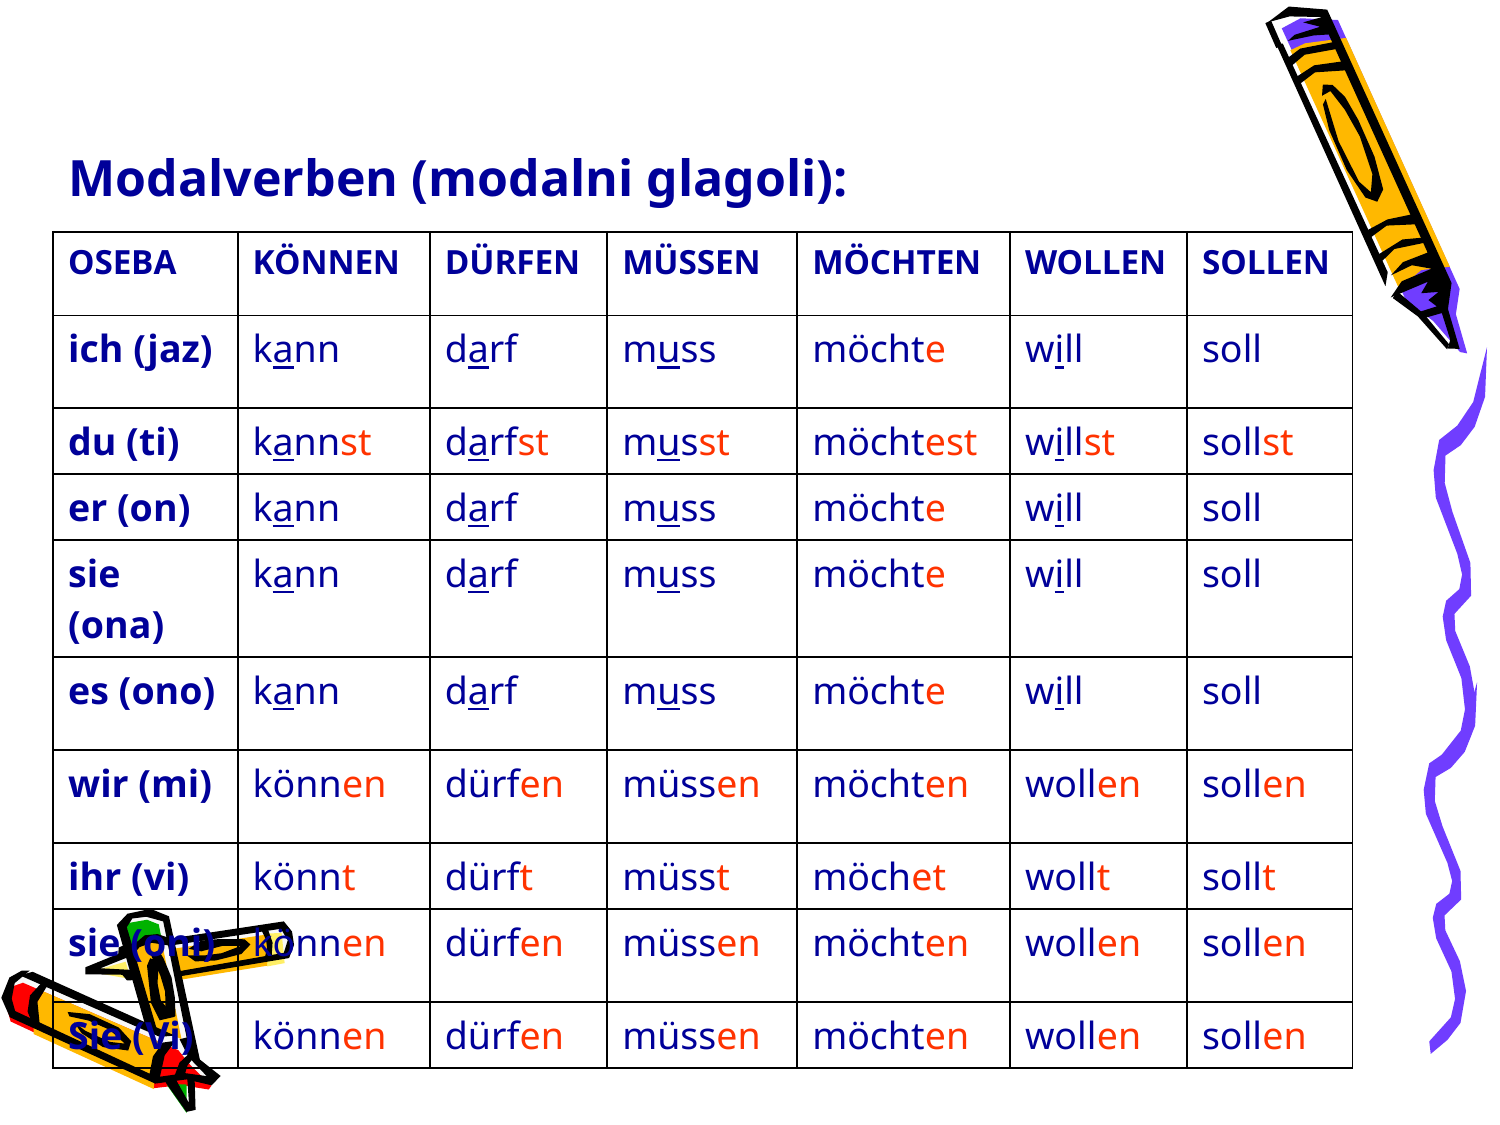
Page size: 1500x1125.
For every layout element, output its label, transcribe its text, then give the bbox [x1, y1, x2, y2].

table_cell dürfen [431, 1003, 606, 1067]
table_cell sollen [1188, 910, 1352, 1001]
table_cell könnt [239, 844, 429, 908]
table_cell will [1011, 658, 1186, 749]
table_cell soll [1188, 316, 1352, 407]
table_cell möchet [798, 844, 1009, 908]
table_cell müssen [608, 1003, 796, 1067]
table_cell sollt [1188, 844, 1352, 908]
table_cell dürft [431, 844, 606, 908]
table_cell muss [608, 658, 796, 749]
table_cell sollst [1188, 409, 1352, 473]
table_header WOLLEN [1011, 233, 1186, 315]
table_cell will [1011, 475, 1186, 539]
table_cell muss [608, 316, 796, 407]
table_cell möchtest [798, 409, 1009, 473]
table_cell möchten [798, 1003, 1009, 1067]
table_cell möchte [798, 658, 1009, 749]
table_cell müsst [608, 844, 796, 908]
title Modalverben (modalni glagoli): [53, 137, 868, 215]
table_cell ich (jaz) [54, 316, 237, 407]
table_cell sollen [1188, 751, 1352, 842]
table_cell kann [239, 475, 429, 539]
table_cell soll [1188, 475, 1352, 539]
table_cell muss [608, 541, 796, 656]
table_cell es (ono) [54, 658, 237, 749]
table_cell will [1011, 316, 1186, 407]
table_cell dürfen [431, 910, 606, 1001]
table_cell darf [431, 475, 606, 539]
table_header SOLLEN [1188, 233, 1352, 315]
table_header DÜRFEN [431, 233, 606, 315]
table_cell wollen [1011, 910, 1186, 1001]
table_cell müssen [608, 910, 796, 1001]
table_cell darf [431, 541, 606, 656]
table_cell wollt [1011, 844, 1186, 908]
table_cell darf [431, 316, 606, 407]
table_cell kannst [239, 409, 429, 473]
table_header MÜSSEN [608, 233, 796, 315]
table_cell müssen [608, 751, 796, 842]
table_cell sie (oni) [54, 910, 237, 1001]
table_cell dürfen [431, 751, 606, 842]
table_cell willst [1011, 409, 1186, 473]
table_cell er (on) [54, 475, 237, 539]
table_cell muss [608, 475, 796, 539]
table_cell wollen [1011, 1003, 1186, 1067]
table_cell wollen [1011, 751, 1186, 842]
table_cell sollen [1188, 1003, 1352, 1067]
table_cell soll [1188, 541, 1352, 656]
table_cell können [239, 751, 429, 842]
table_cell möchte [798, 541, 1009, 656]
table_cell kann [239, 658, 429, 749]
table_cell will [1011, 541, 1186, 656]
table_cell möchte [798, 475, 1009, 539]
table_cell können [239, 1003, 429, 1067]
table_cell soll [1188, 658, 1352, 749]
table_cell können [239, 910, 429, 1001]
table_cell möchten [798, 910, 1009, 1001]
table_cell kann [239, 541, 429, 656]
table_cell sie (ona) [54, 541, 237, 656]
table_cell ihr (vi) [54, 844, 237, 908]
table_header OSEBA [54, 233, 237, 315]
table_cell darf [431, 658, 606, 749]
table_cell Sie (Vi) [54, 1003, 237, 1067]
table_header KÖNNEN [239, 233, 429, 315]
table_cell musst [608, 409, 796, 473]
table_cell du (ti) [54, 409, 237, 473]
table_cell darfst [431, 409, 606, 473]
table_cell kann [239, 316, 429, 407]
table_cell wir (mi) [54, 751, 237, 842]
table_cell möchte [798, 316, 1009, 407]
table_cell möchten [798, 751, 1009, 842]
table_header MÖCHTEN [798, 233, 1009, 315]
